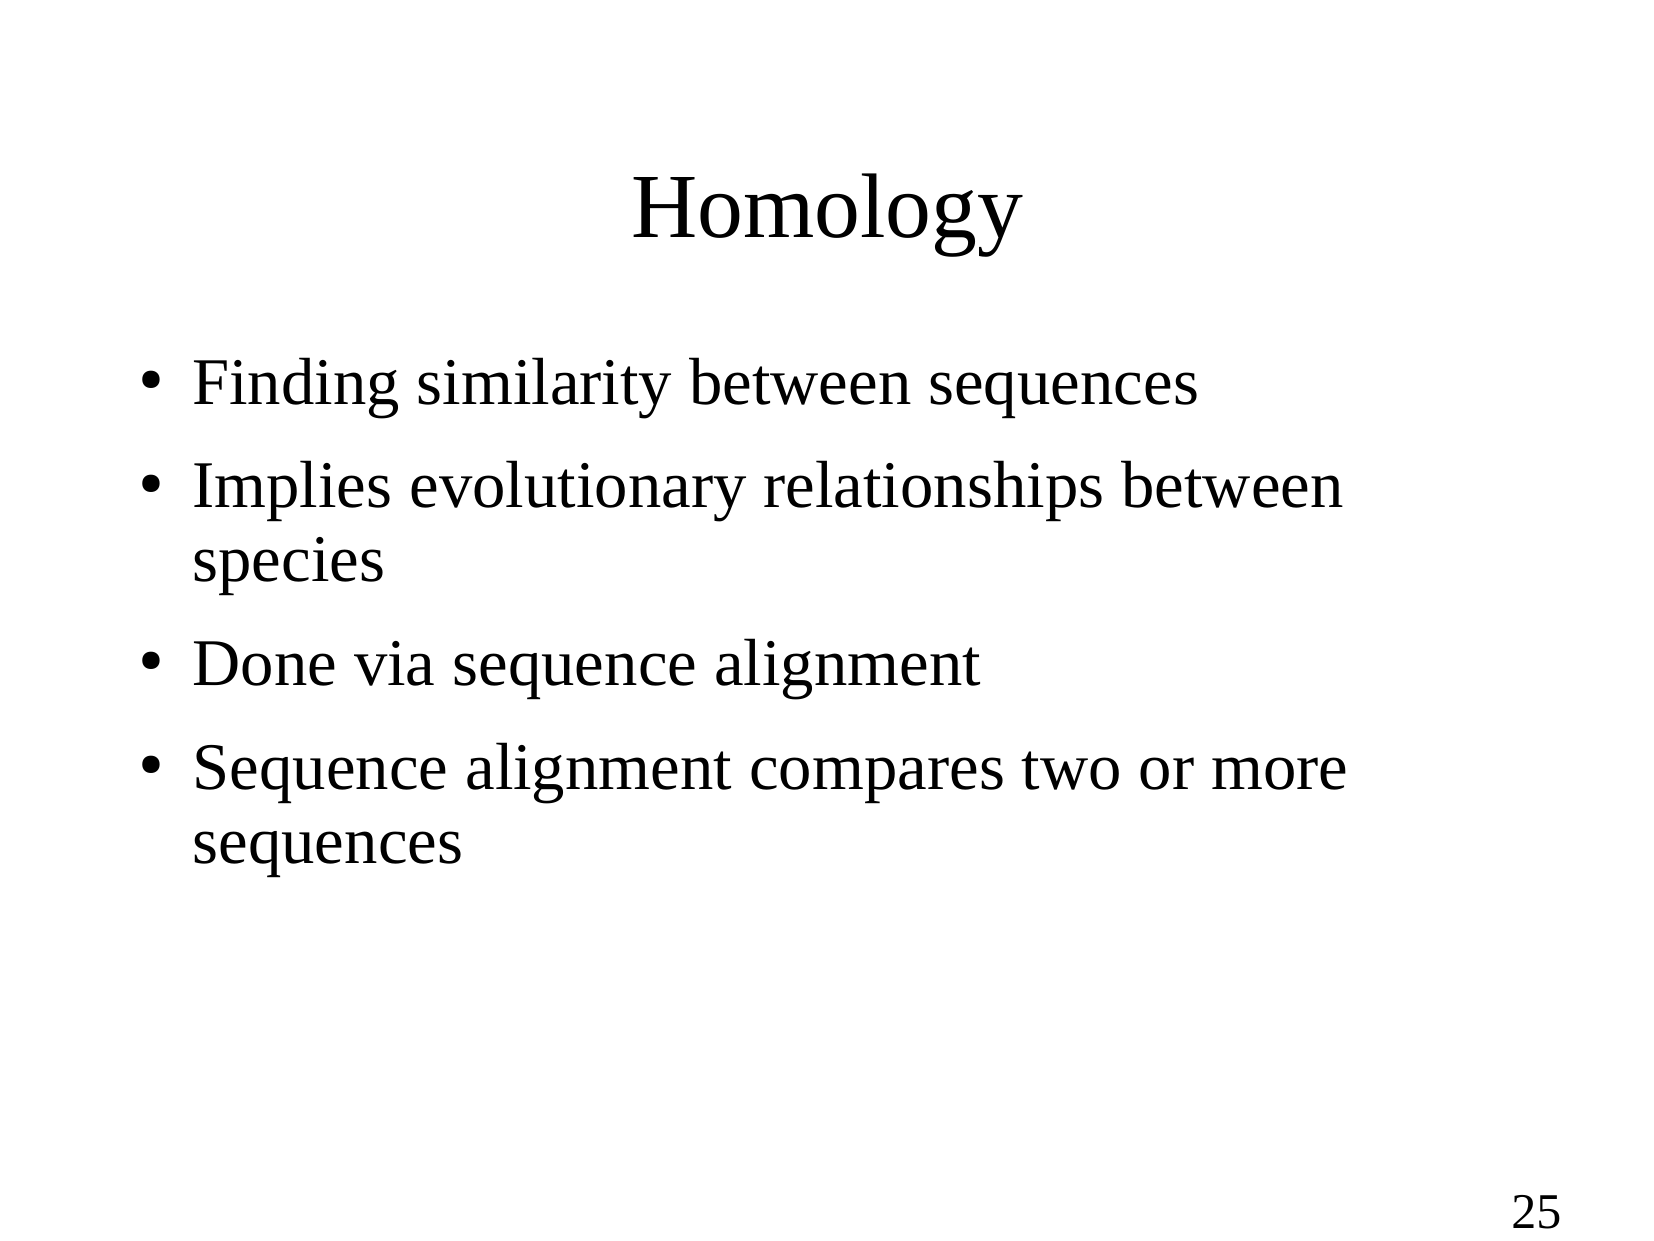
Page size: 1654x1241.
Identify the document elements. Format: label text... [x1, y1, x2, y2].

list Finding similarity between sequences Implies evolutionary relationships between species Done via sequence alignment Sequence alignment compares two or more sequences [121, 344, 1534, 1127]
title Homology [121, 102, 1534, 311]
text_box <number> [1511, 1183, 1654, 1241]
